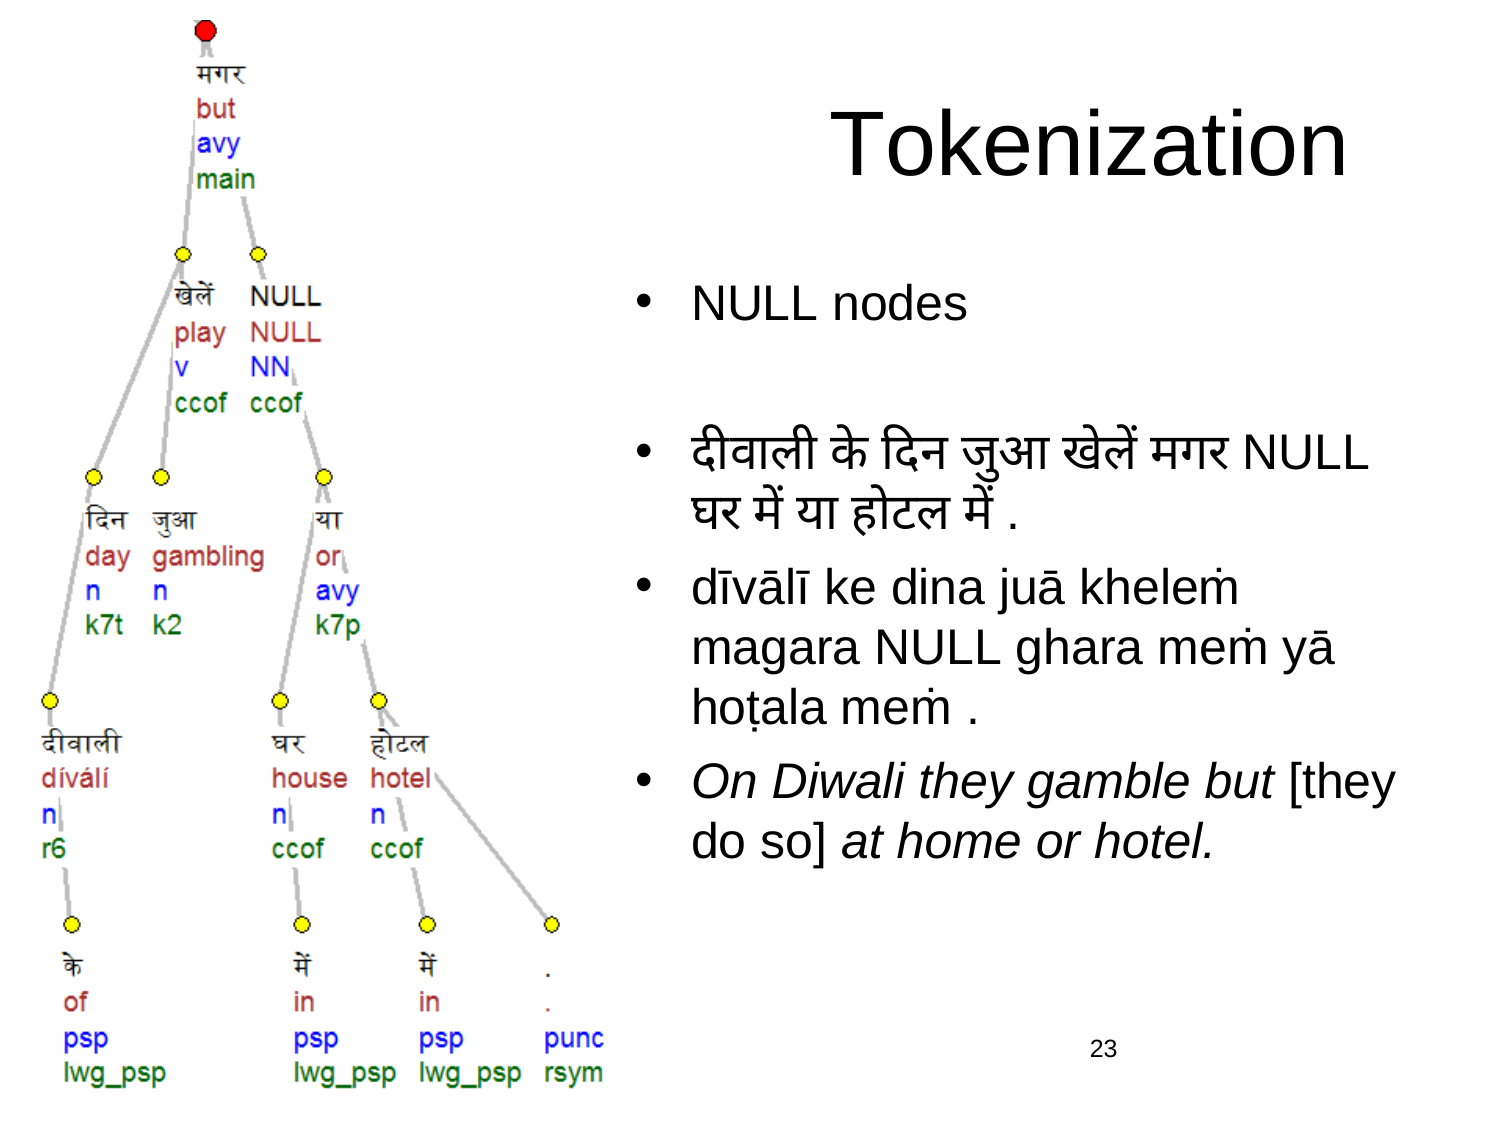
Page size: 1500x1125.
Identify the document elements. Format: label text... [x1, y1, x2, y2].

title We Don't Touch Tokenization [75, 14, 1426, 262]
picture [26, 20, 621, 1093]
list NULL nodes दीवाली के दिन जुआ खेलें मगर NULL घर में या होटल में . dīvālī ke dina juā kheleṁ magara NULL ghara meṁ yā hoṭala meṁ . On Diwali they gamble but [they do so] at home or hotel. [621, 262, 1426, 988]
